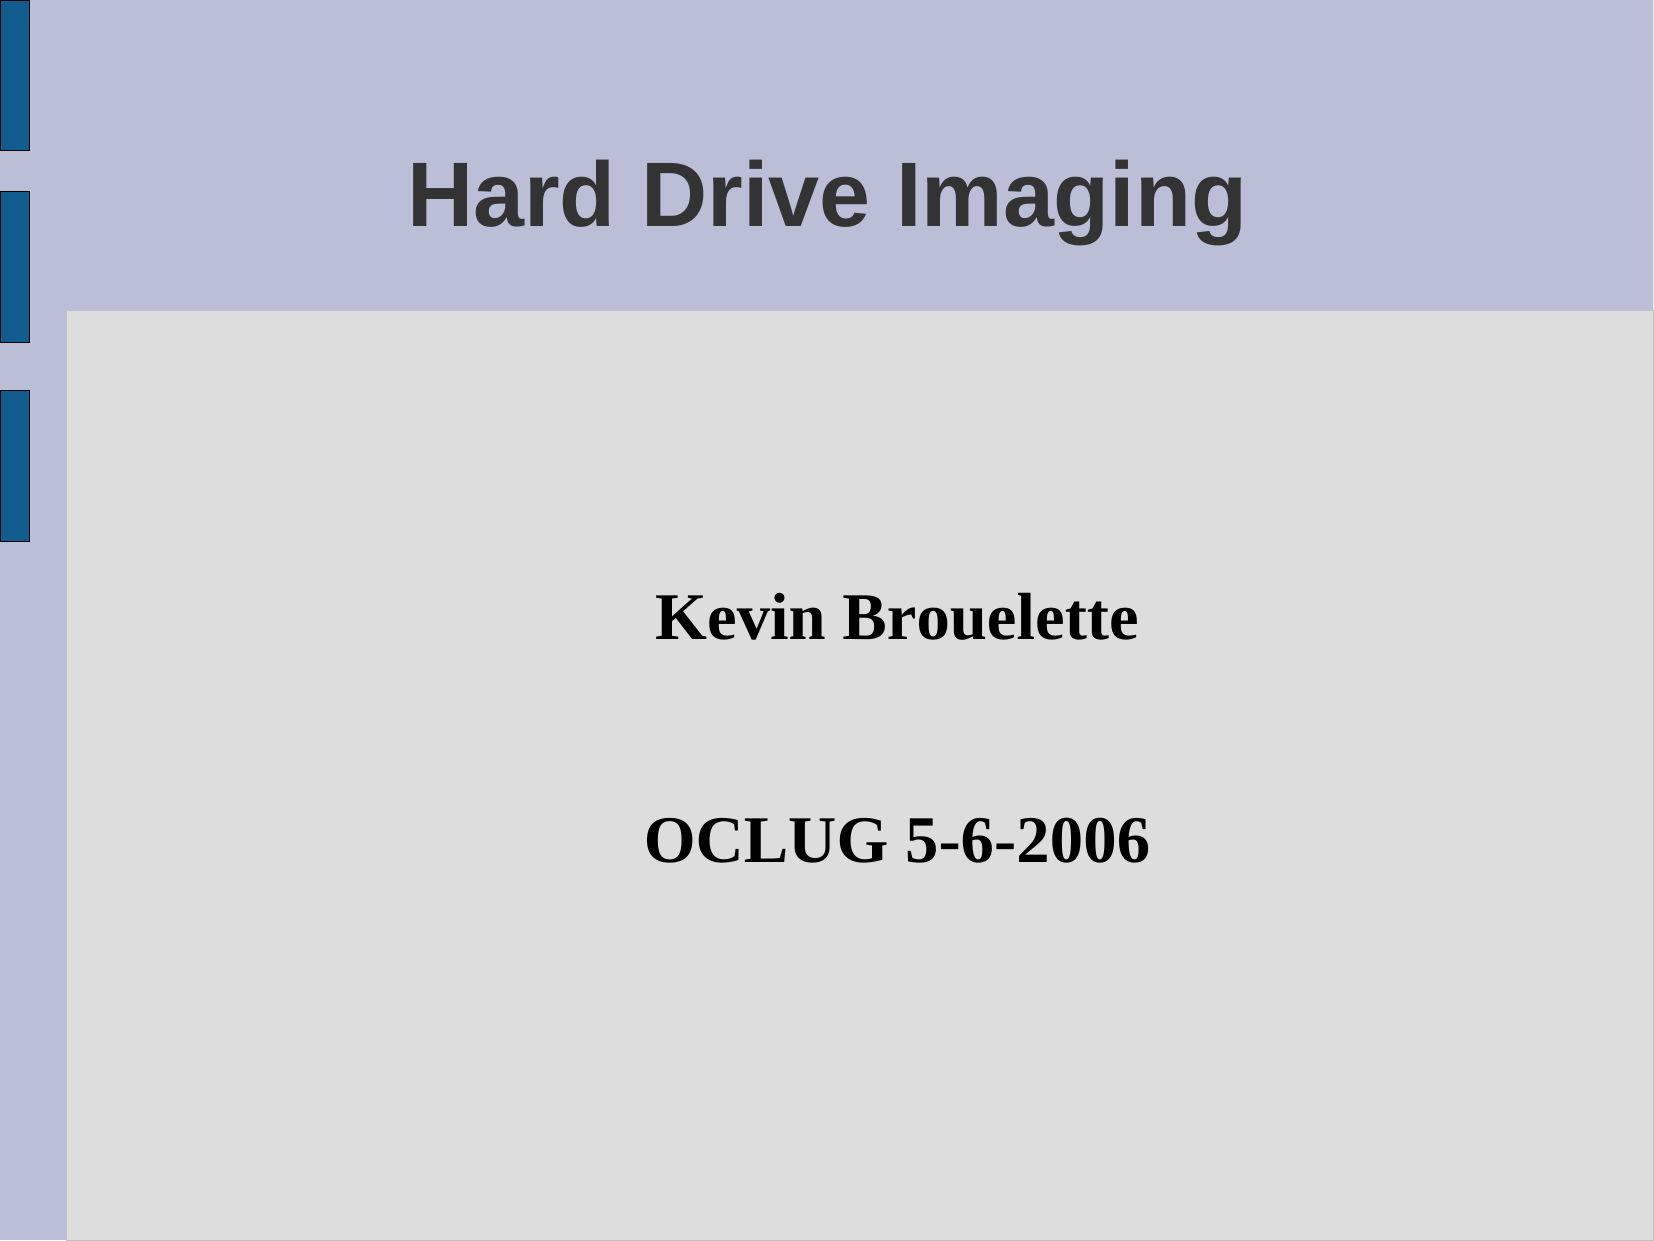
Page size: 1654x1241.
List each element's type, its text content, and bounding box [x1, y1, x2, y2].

title Hard Drive Imaging [121, 91, 1534, 299]
subtitle Kevin Brouelette OCLUG 5-6-2006 [184, 375, 1576, 1157]
